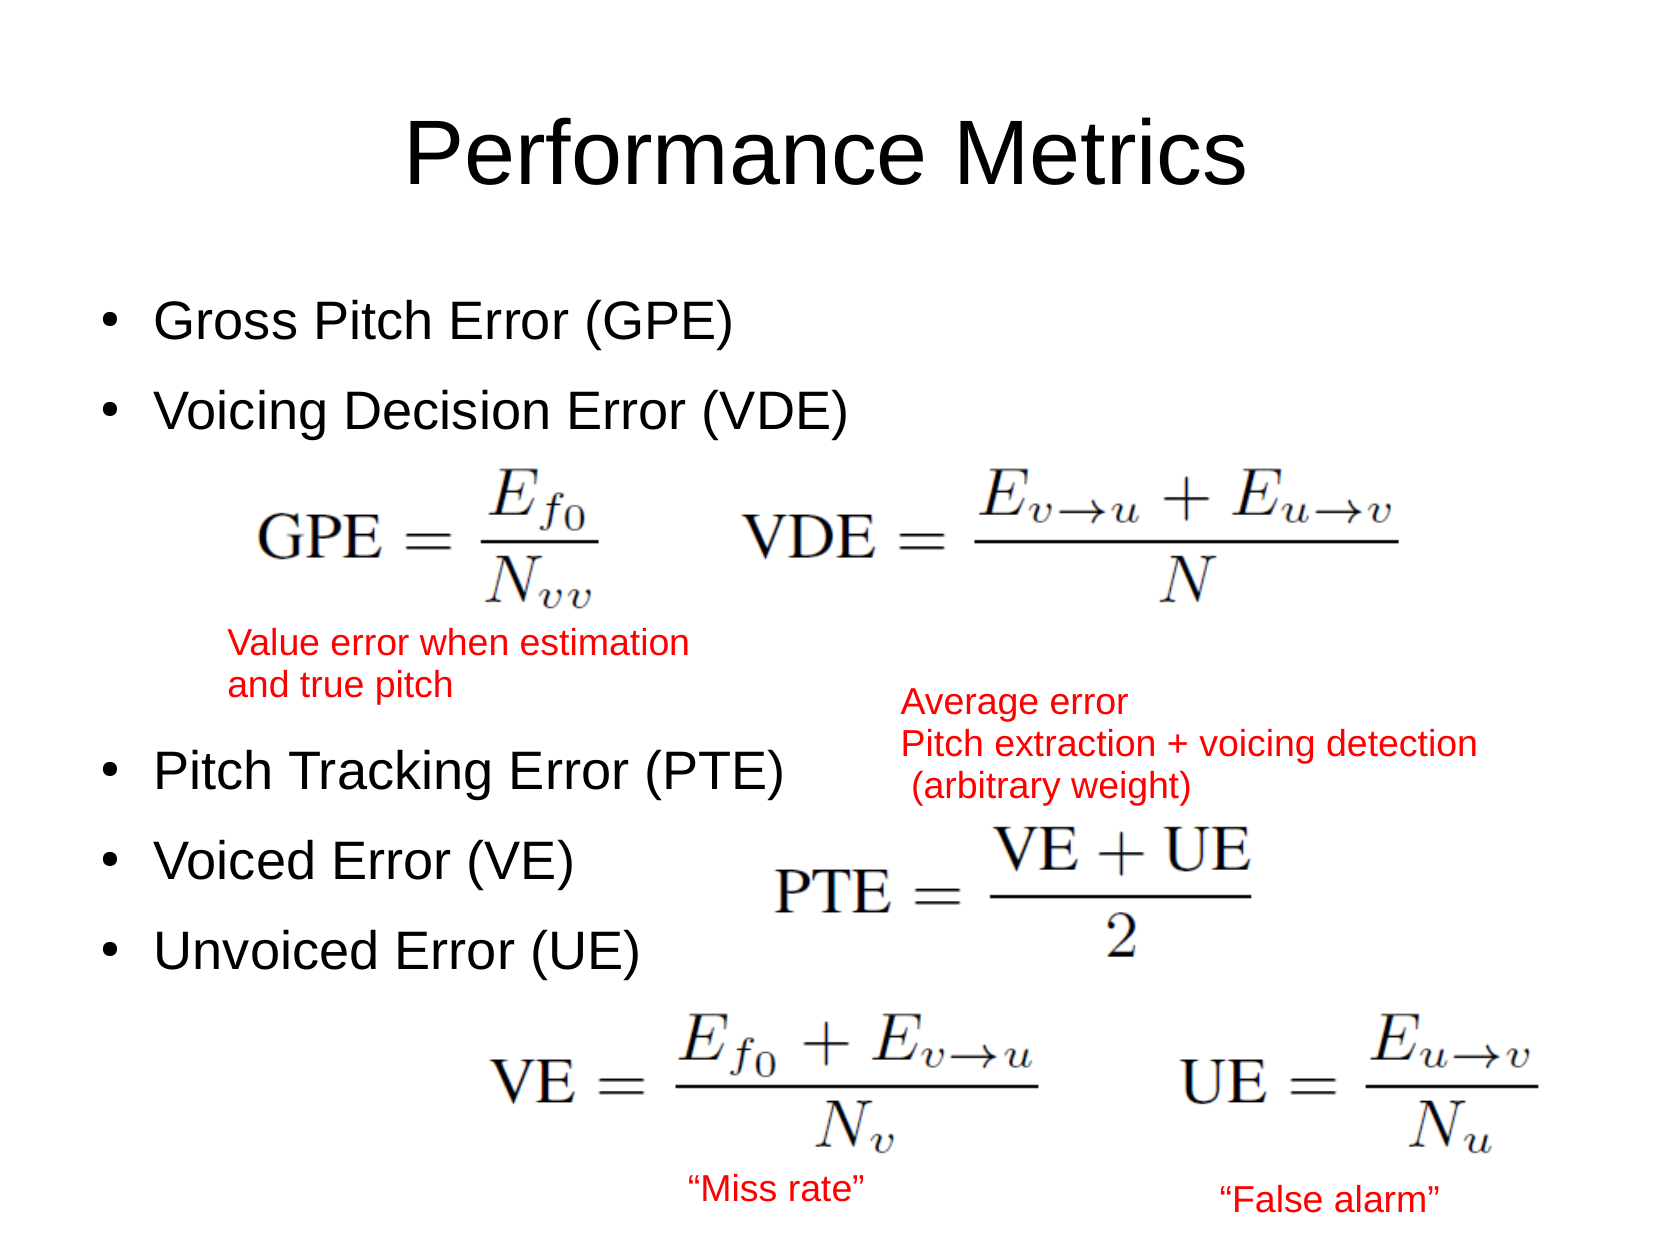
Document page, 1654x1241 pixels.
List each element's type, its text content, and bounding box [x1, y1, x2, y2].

picture [484, 1109, 1545, 1158]
text_box “Miss rate” [673, 1159, 1016, 1217]
text_box Average error Pitch extraction + voicing detection (arbitrary weight) [885, 673, 1548, 815]
text_box “False alarm” [1204, 1171, 1548, 1229]
title Performance Metrics [82, 49, 1571, 257]
list Gross Pitch Error (GPE) Voicing Decision Error (VDE) Pitch Tracking Error (PTE) Voiced Error (VE) Unvoiced Error (UE) [82, 290, 1571, 1109]
text_box Value error when estimation and true pitch [212, 614, 745, 713]
